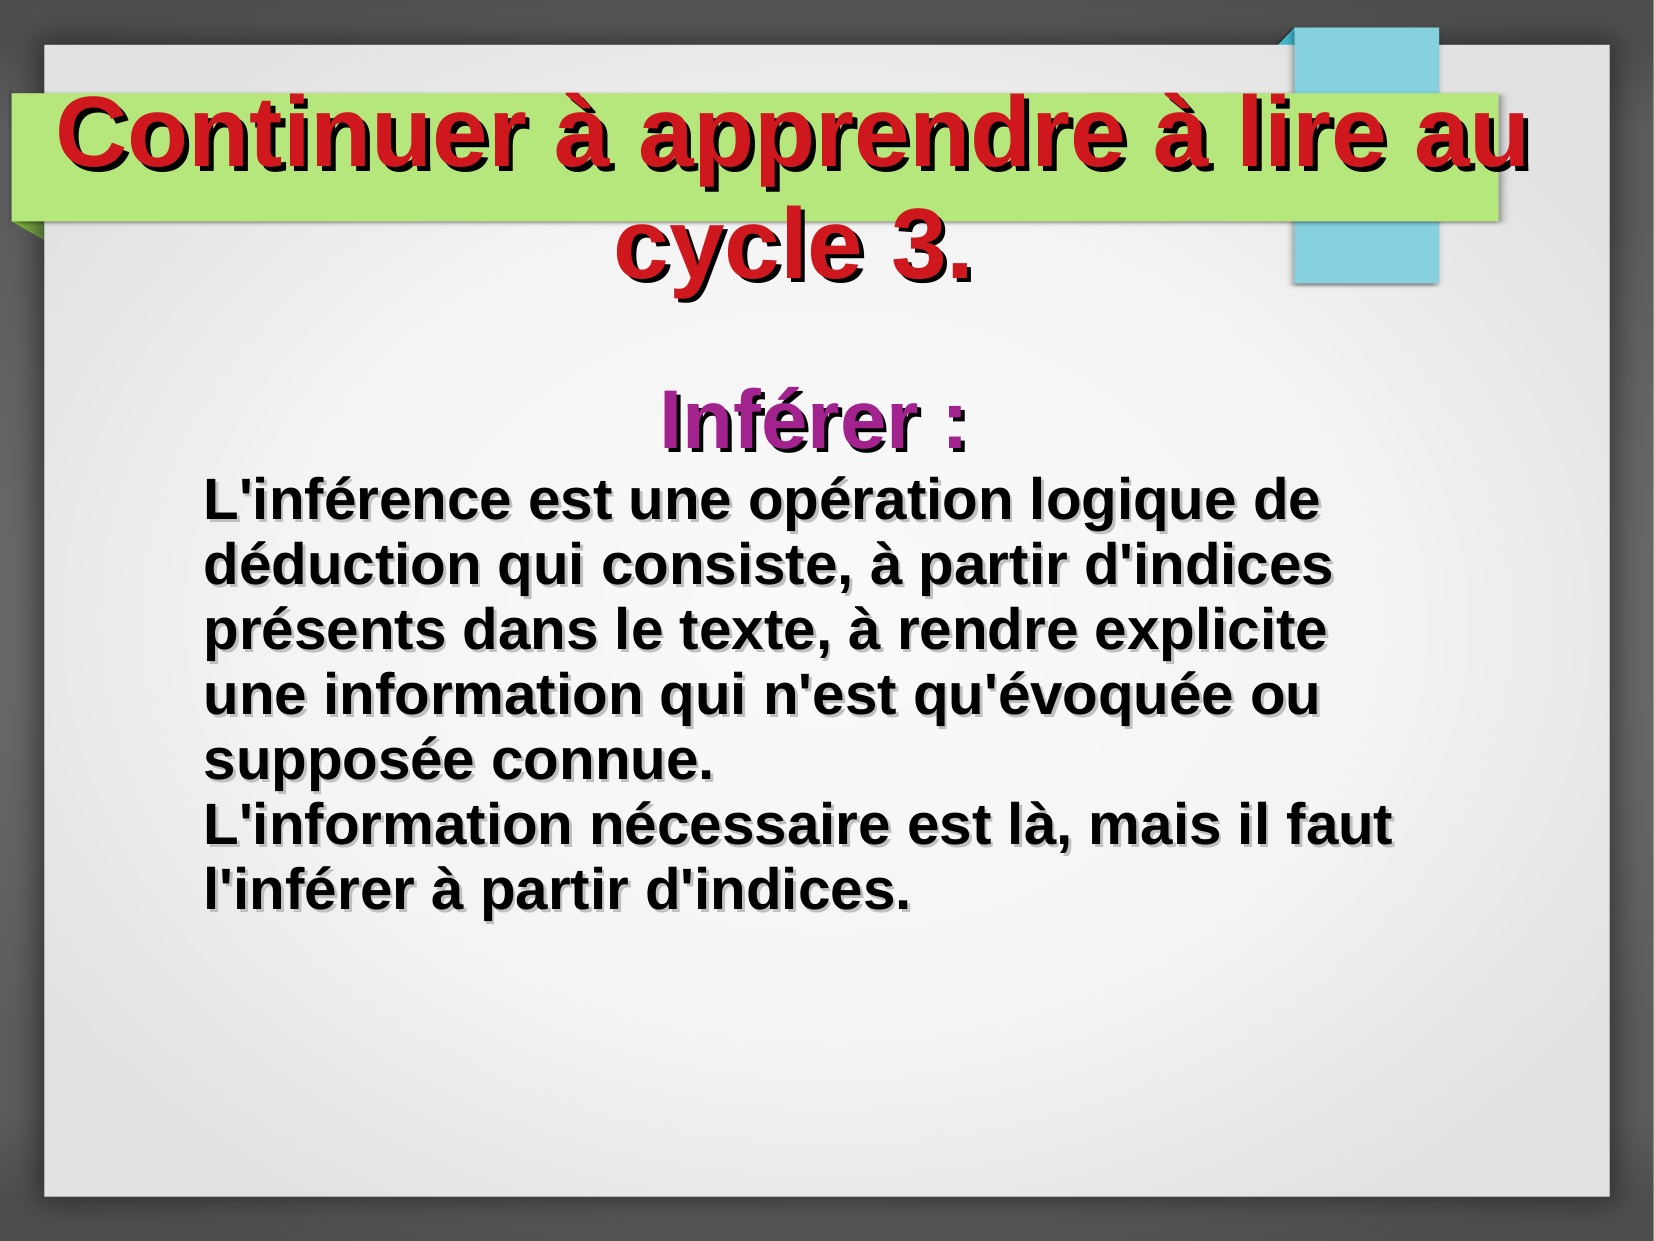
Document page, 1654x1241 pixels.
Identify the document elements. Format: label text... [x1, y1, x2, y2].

picture [0, 0, 1654, 1241]
text_box Continuer à apprendre à lire au cycle 3. [41, 68, 1548, 308]
text_box Inférer : L'inférence est une opération logique de déduction qui consiste, à partir d'indices présents dans le texte, à rendre explicite une information qui n'est qu'évoquée ou supposée connue. L'information nécessaire est là, mais il faut l'inférer à partir d'indices. [188, 366, 1442, 995]
